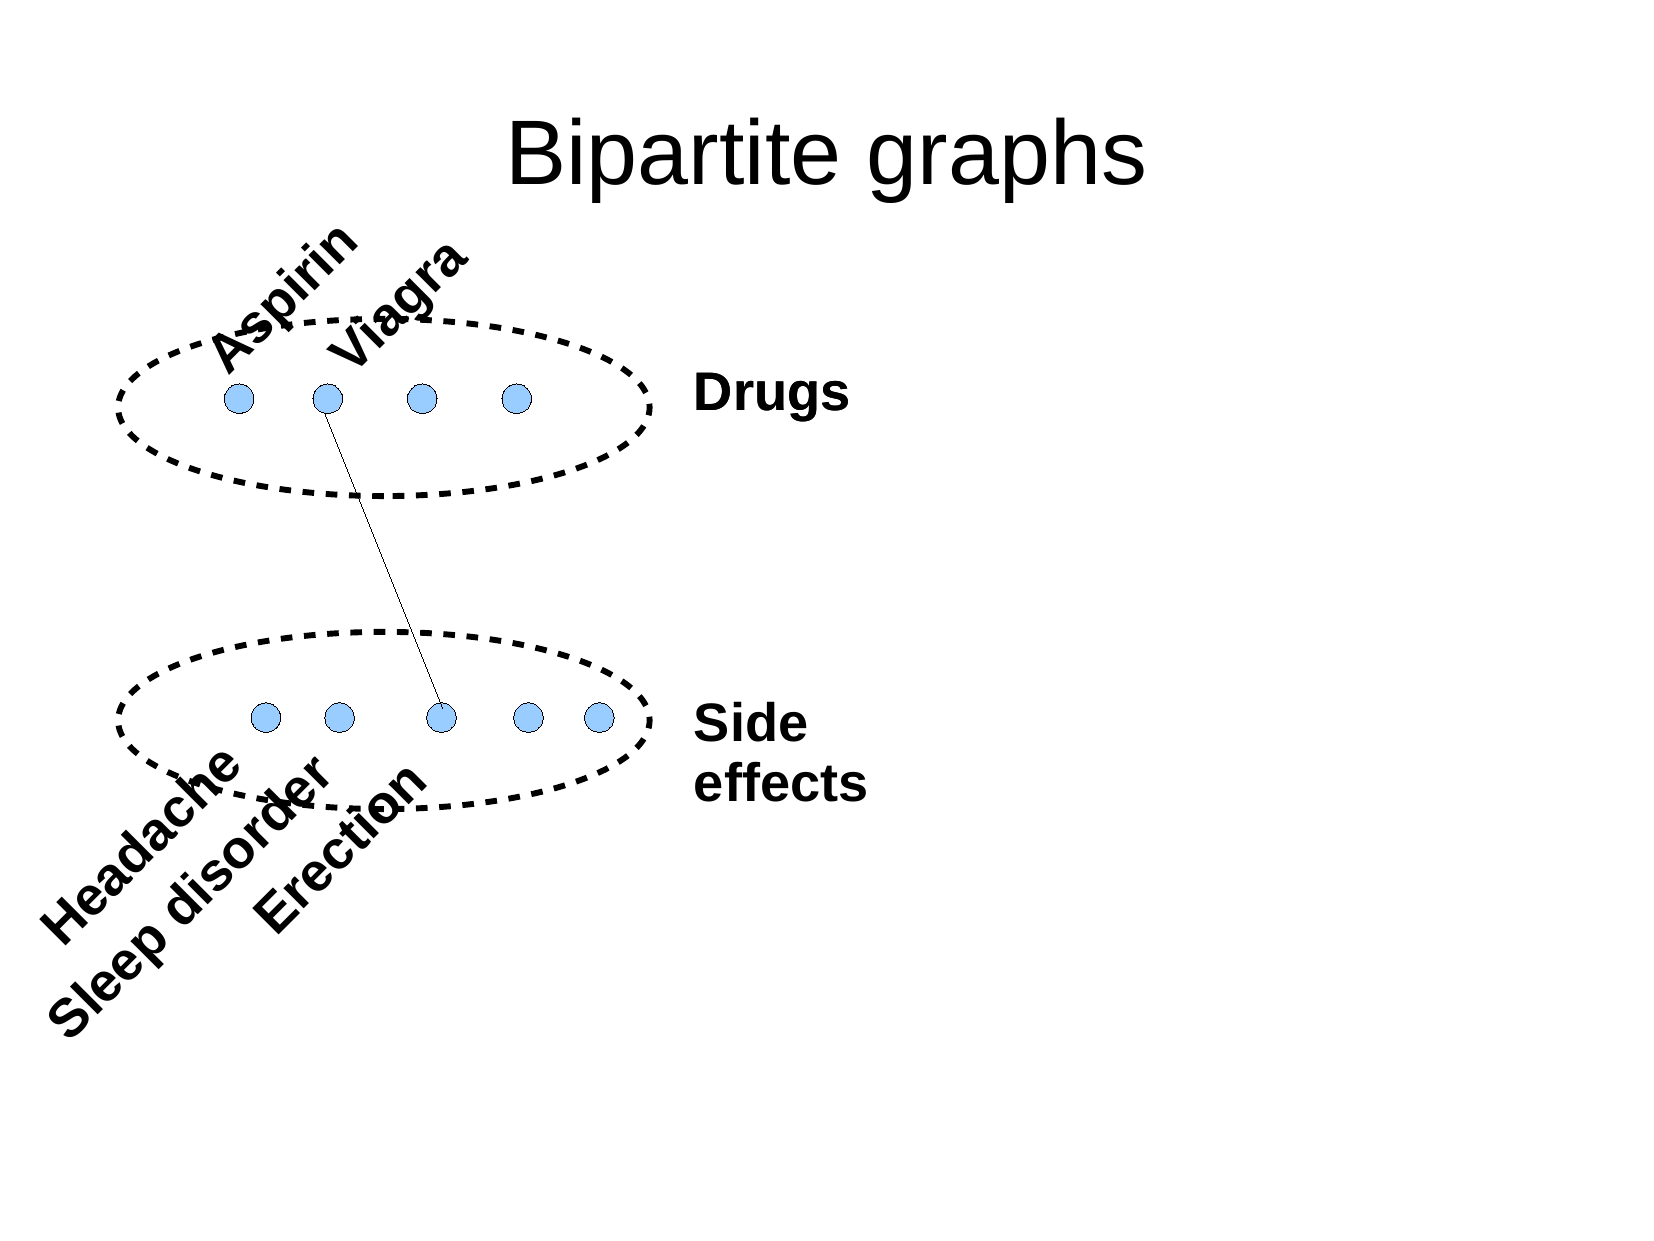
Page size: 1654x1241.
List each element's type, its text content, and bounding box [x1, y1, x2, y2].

text_box Viagra [302, 209, 495, 402]
text_box [426, 702, 457, 733]
text_box [407, 383, 438, 414]
text_box Side effects [679, 685, 886, 824]
text_box Sleep disorder [19, 726, 357, 1069]
text_box Aspirin [178, 193, 387, 402]
text_box [224, 386, 254, 414]
text_box Headache [13, 716, 266, 970]
text_box Drugs [679, 354, 886, 443]
text_box [324, 702, 355, 733]
text_box [501, 383, 532, 414]
text_box [312, 383, 343, 414]
text_box Erection [225, 733, 455, 963]
text_box [584, 702, 615, 733]
text_box [251, 702, 281, 733]
title Bipartite graphs [82, 49, 1571, 257]
text_box [513, 702, 544, 733]
